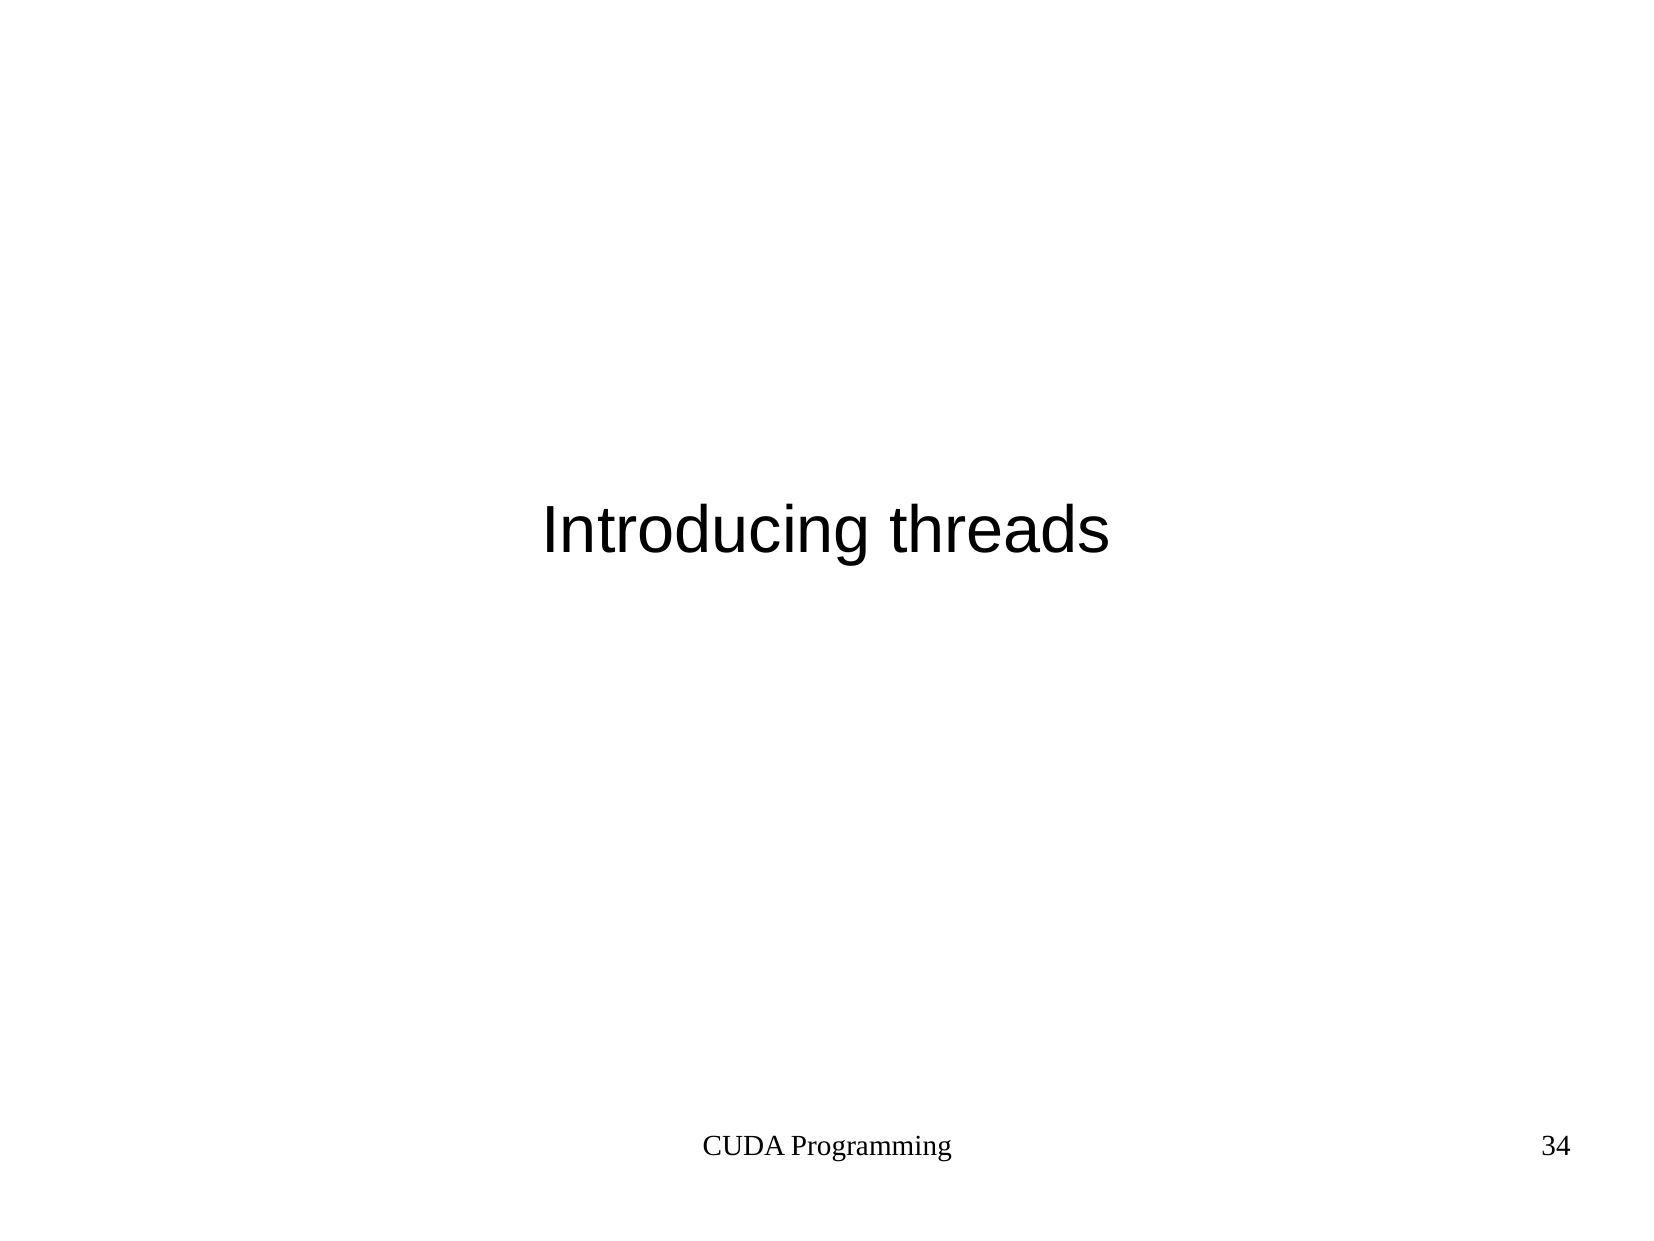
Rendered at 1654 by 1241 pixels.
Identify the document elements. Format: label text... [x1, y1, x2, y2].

subtitle Introducing threads [82, 49, 1571, 1010]
